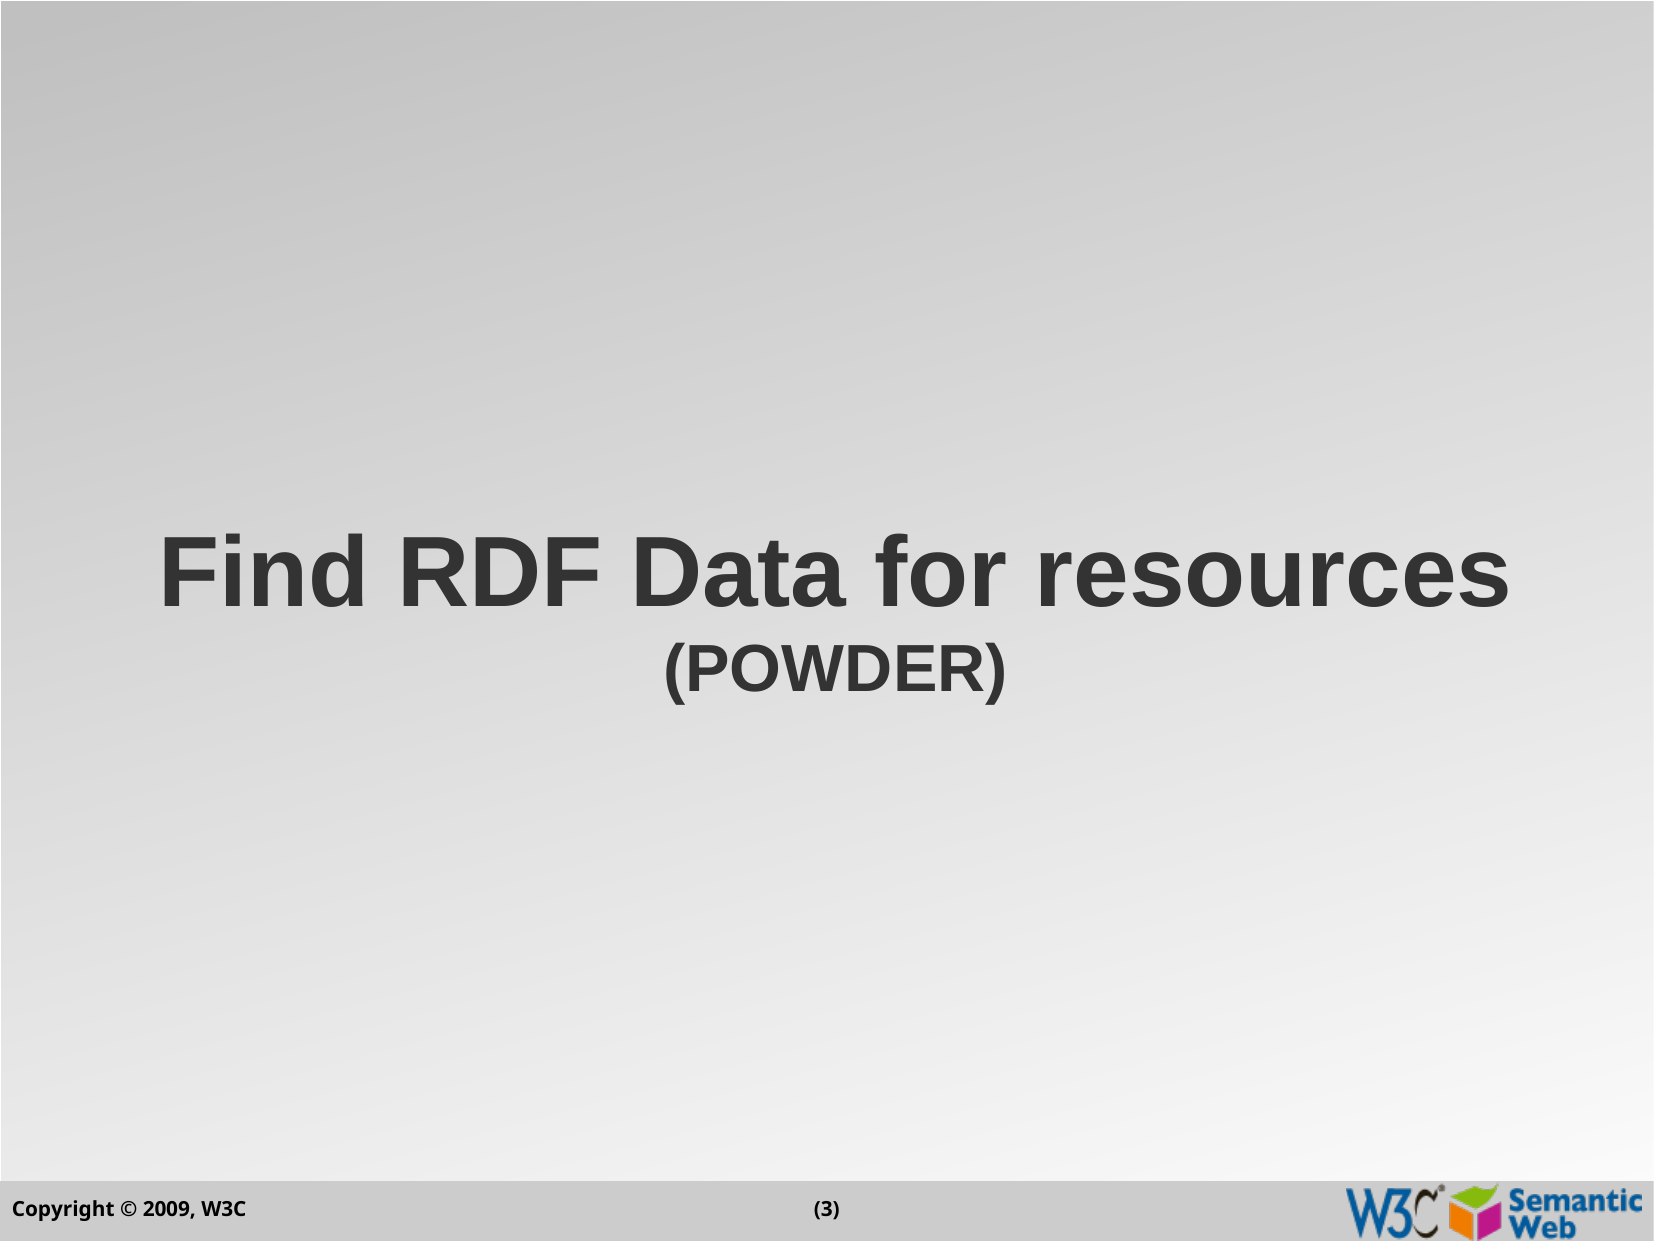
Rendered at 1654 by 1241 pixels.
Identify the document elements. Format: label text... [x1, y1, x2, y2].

picture [1, 1, 1654, 1241]
title Find RDF Data for resources (POWDER) [18, 513, 1654, 704]
